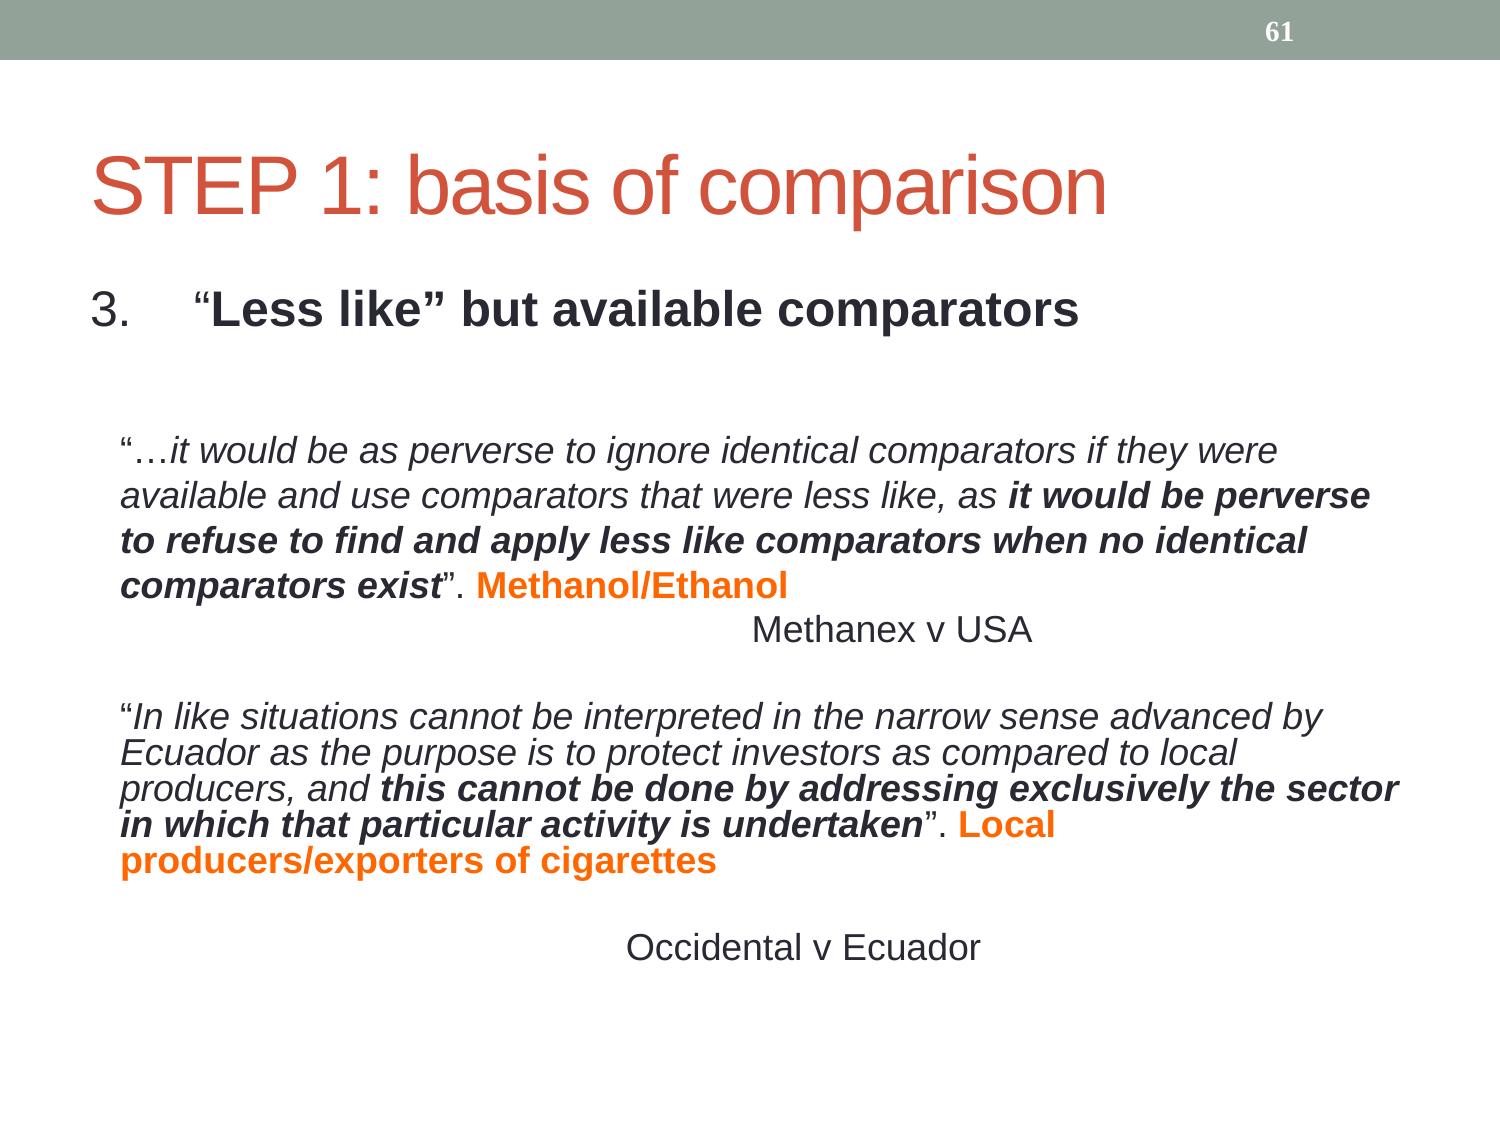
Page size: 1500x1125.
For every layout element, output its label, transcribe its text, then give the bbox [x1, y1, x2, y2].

slide_number <編號> [1250, 3, 1425, 57]
title STEP 1: basis of comparison [75, 99, 1425, 246]
list 3. “Less like” but available comparators “…it would be as perverse to ignore identical comparators if they were available and use comparators that were less like, as it would be perverse to refuse to find and apply less like comparators when no identical comparators exist”. Methanol/Ethanol Methanex v USA “In like situations cannot be interpreted in the narrow sense advanced by Ecuador as the purpose is to protect investors as compared to local producers, and this cannot be done by addressing exclusively the sector in which that particular activity is undertaken”. Local producers/exporters of cigarettes Occidental v Ecuador [75, 246, 1425, 1125]
